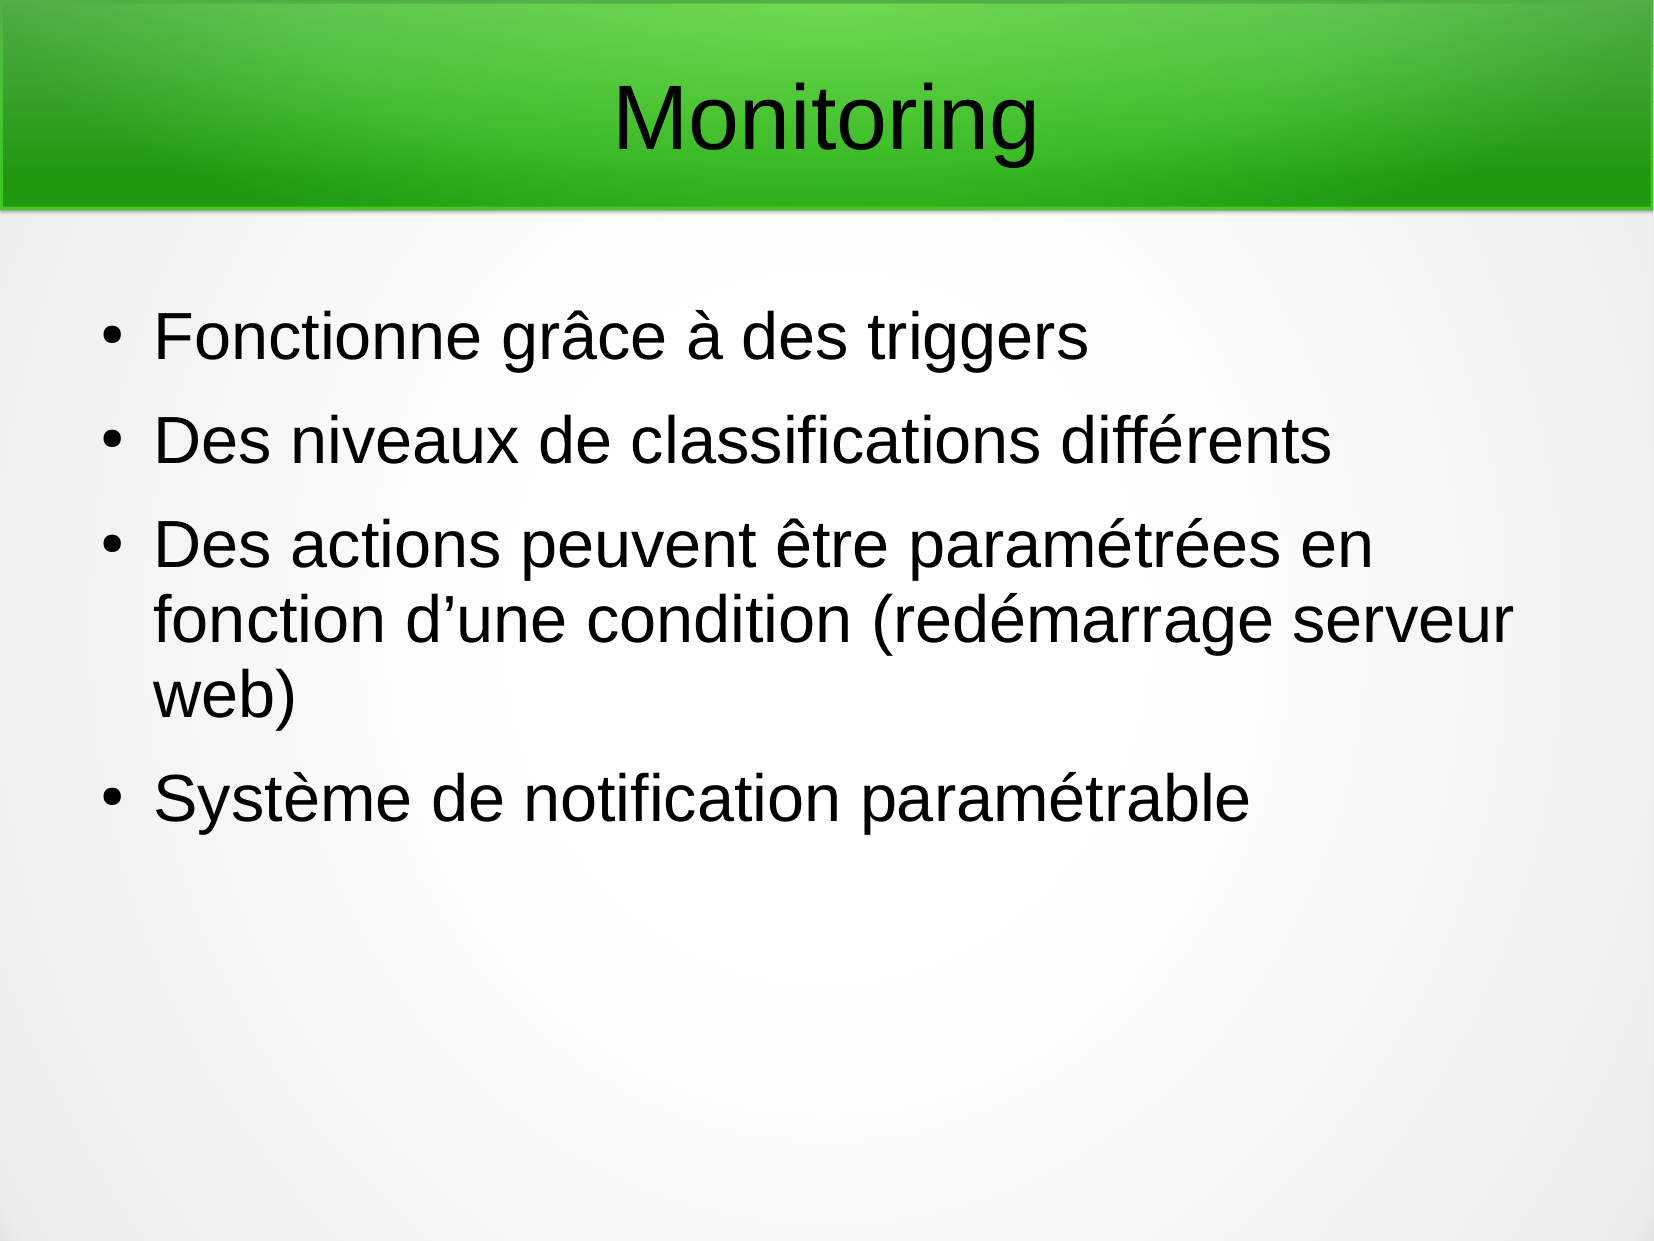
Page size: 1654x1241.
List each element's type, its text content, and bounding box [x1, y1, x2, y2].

list Fonctionne grâce à des triggers Des niveaux de classifications différents Des actions peuvent être paramétrées en fonction d’une condition (redémarrage serveur web) Système de notification paramétrable [82, 299, 1571, 1019]
title Monitoring [82, 47, 1571, 189]
